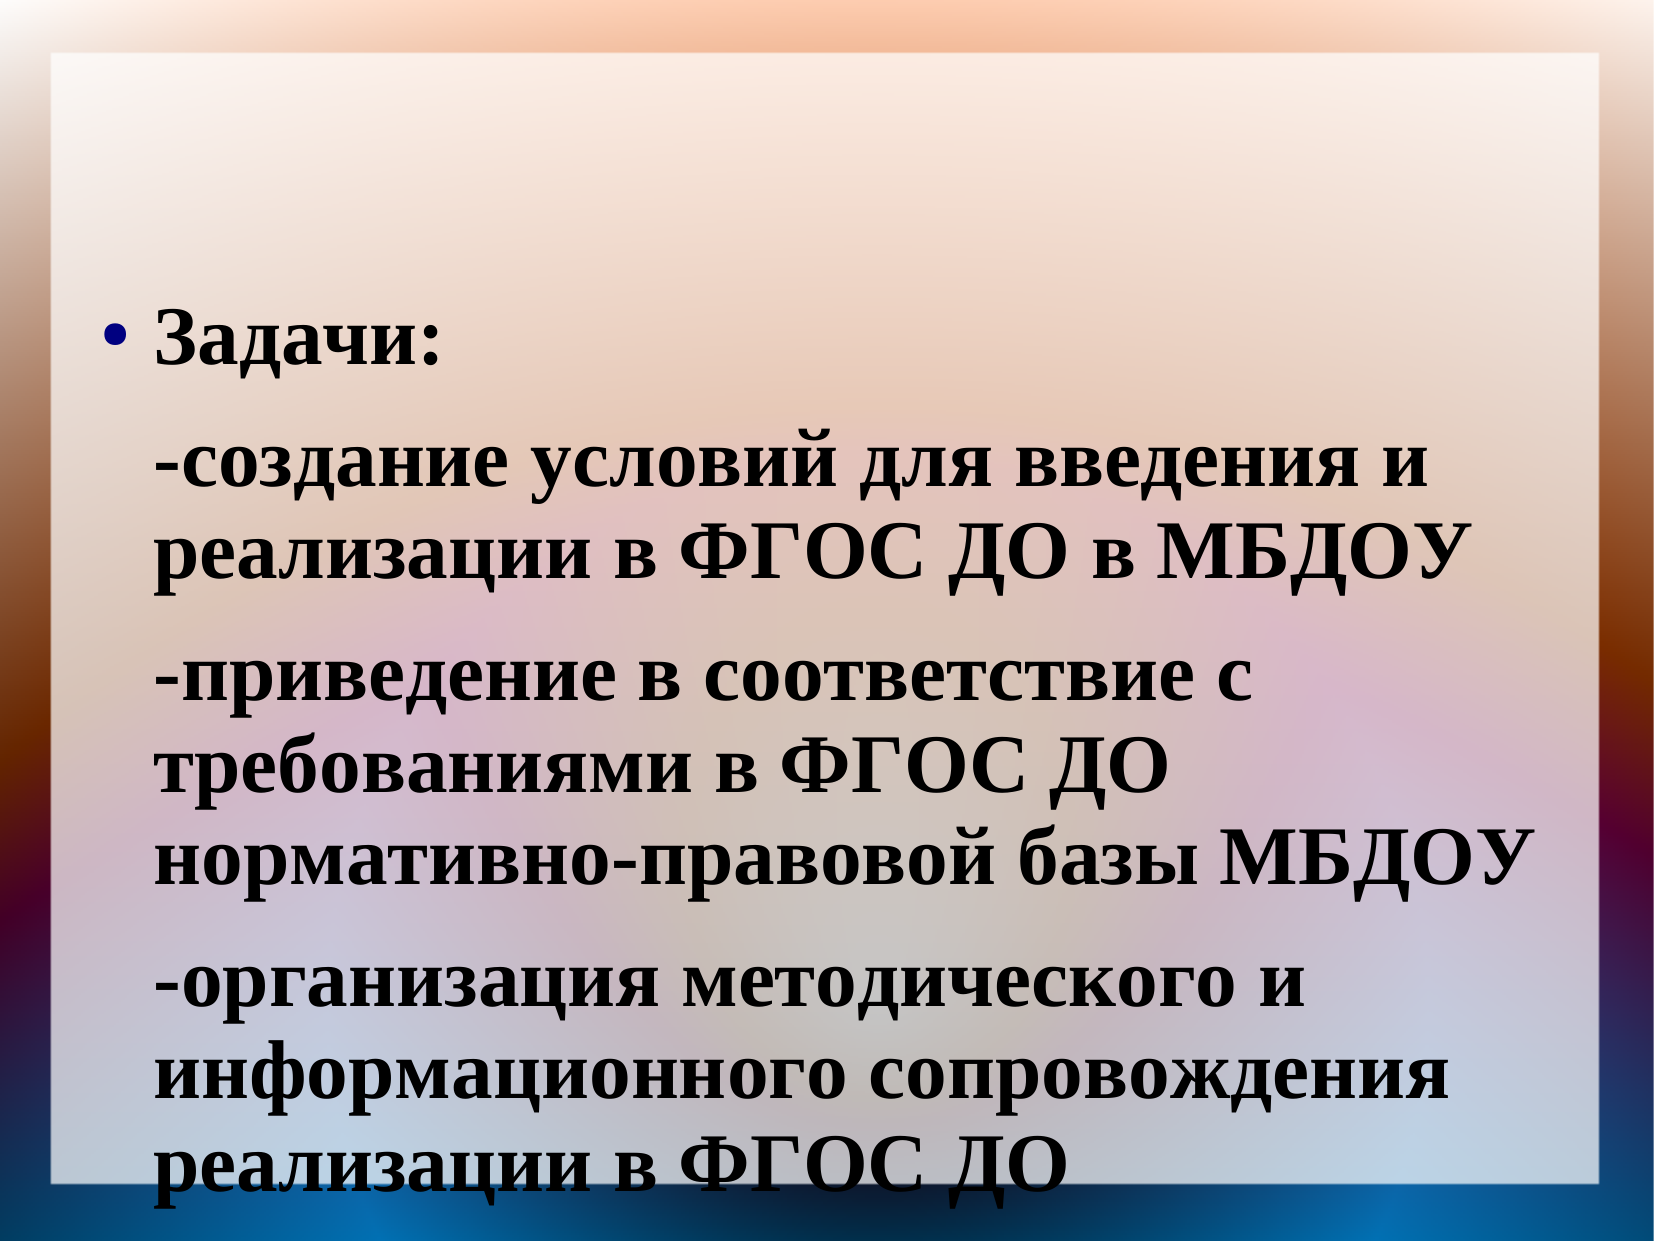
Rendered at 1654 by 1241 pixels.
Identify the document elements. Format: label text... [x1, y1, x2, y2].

list Задачи: -создание условий для введения и реализации в ФГОС ДО в МБДОУ -приведение в соответствие с требованиями в ФГОС ДО нормативно-правовой базы МБДОУ -организация методического и информационного сопровождения реализации в ФГОС ДО [82, 290, 1571, 1241]
picture [0, 0, 1654, 1241]
